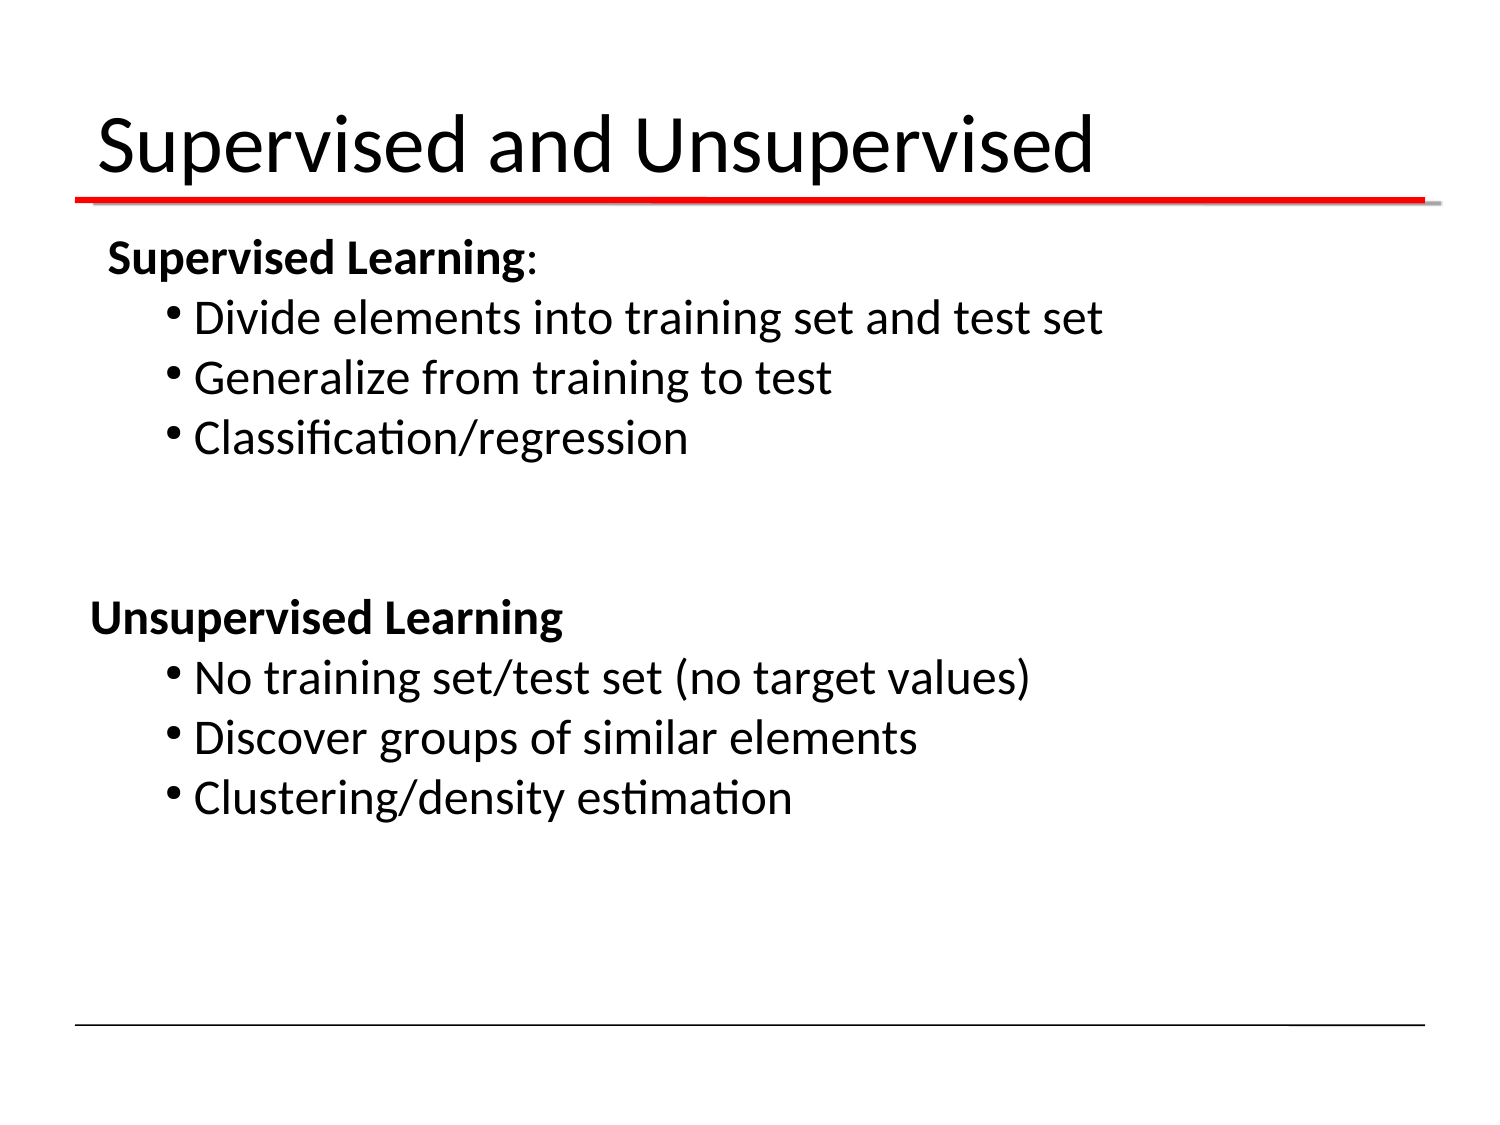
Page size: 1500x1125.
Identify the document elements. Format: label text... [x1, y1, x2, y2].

text_box Supervised Learning: Divide elements into training set and test set Generalize from training to test Classification/regression Unsupervised Learning No training set/test set (no target values) Discover groups of similar elements Clustering/density estimation [75, 216, 1426, 833]
title Supervised and Unsupervised [45, 45, 1471, 233]
